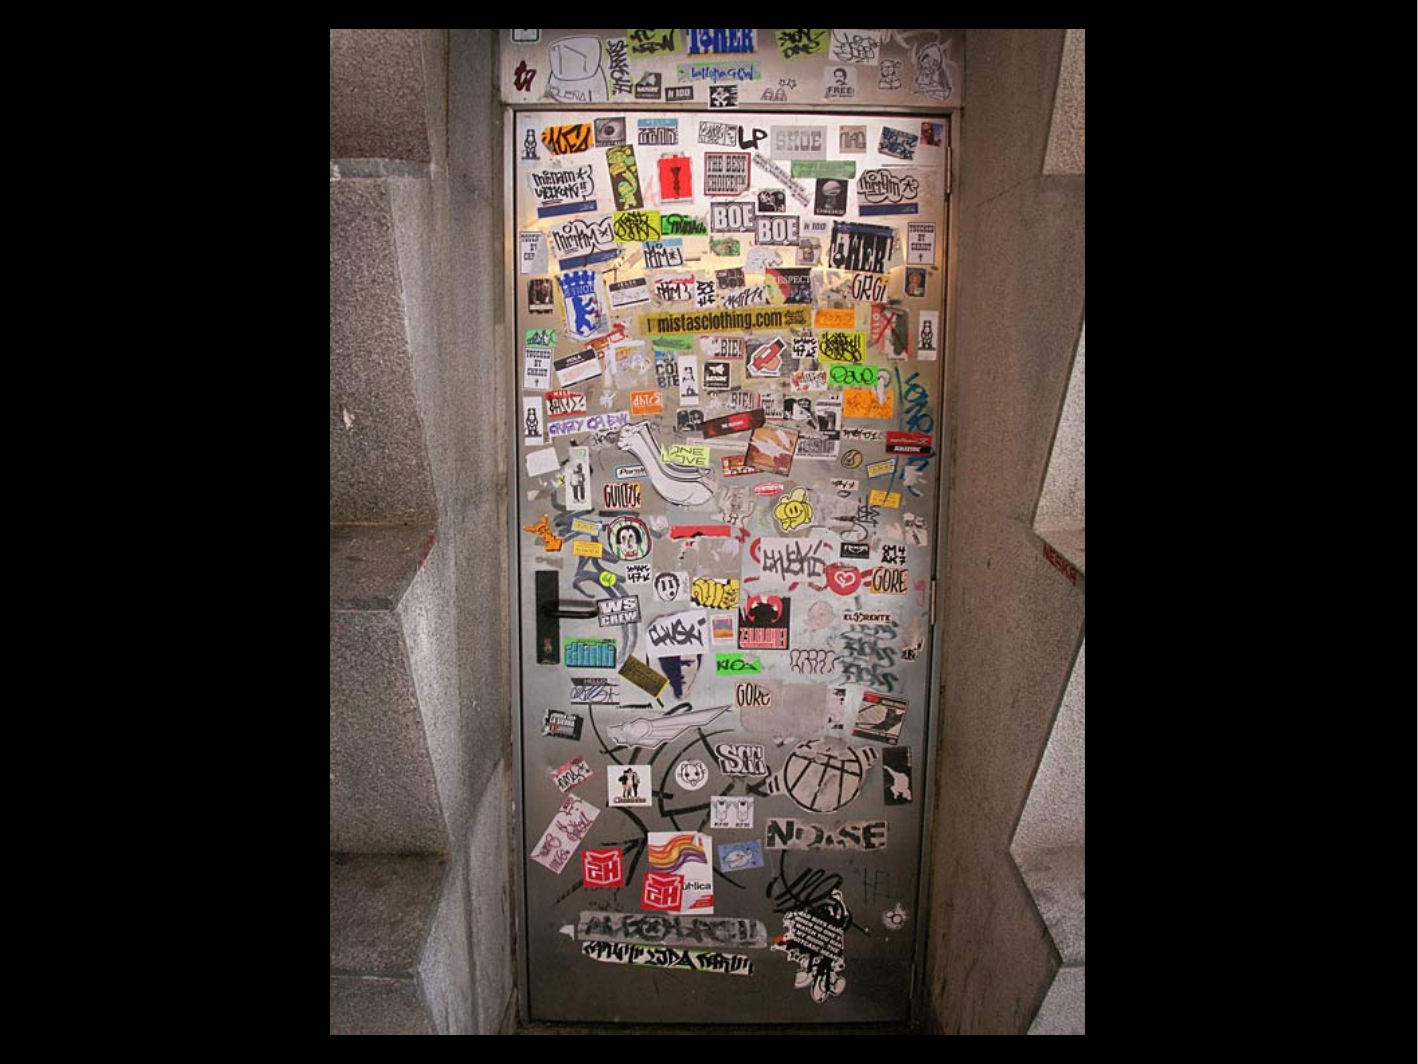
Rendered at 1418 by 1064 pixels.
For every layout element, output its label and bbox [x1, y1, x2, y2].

picture [330, 29, 1085, 1035]
